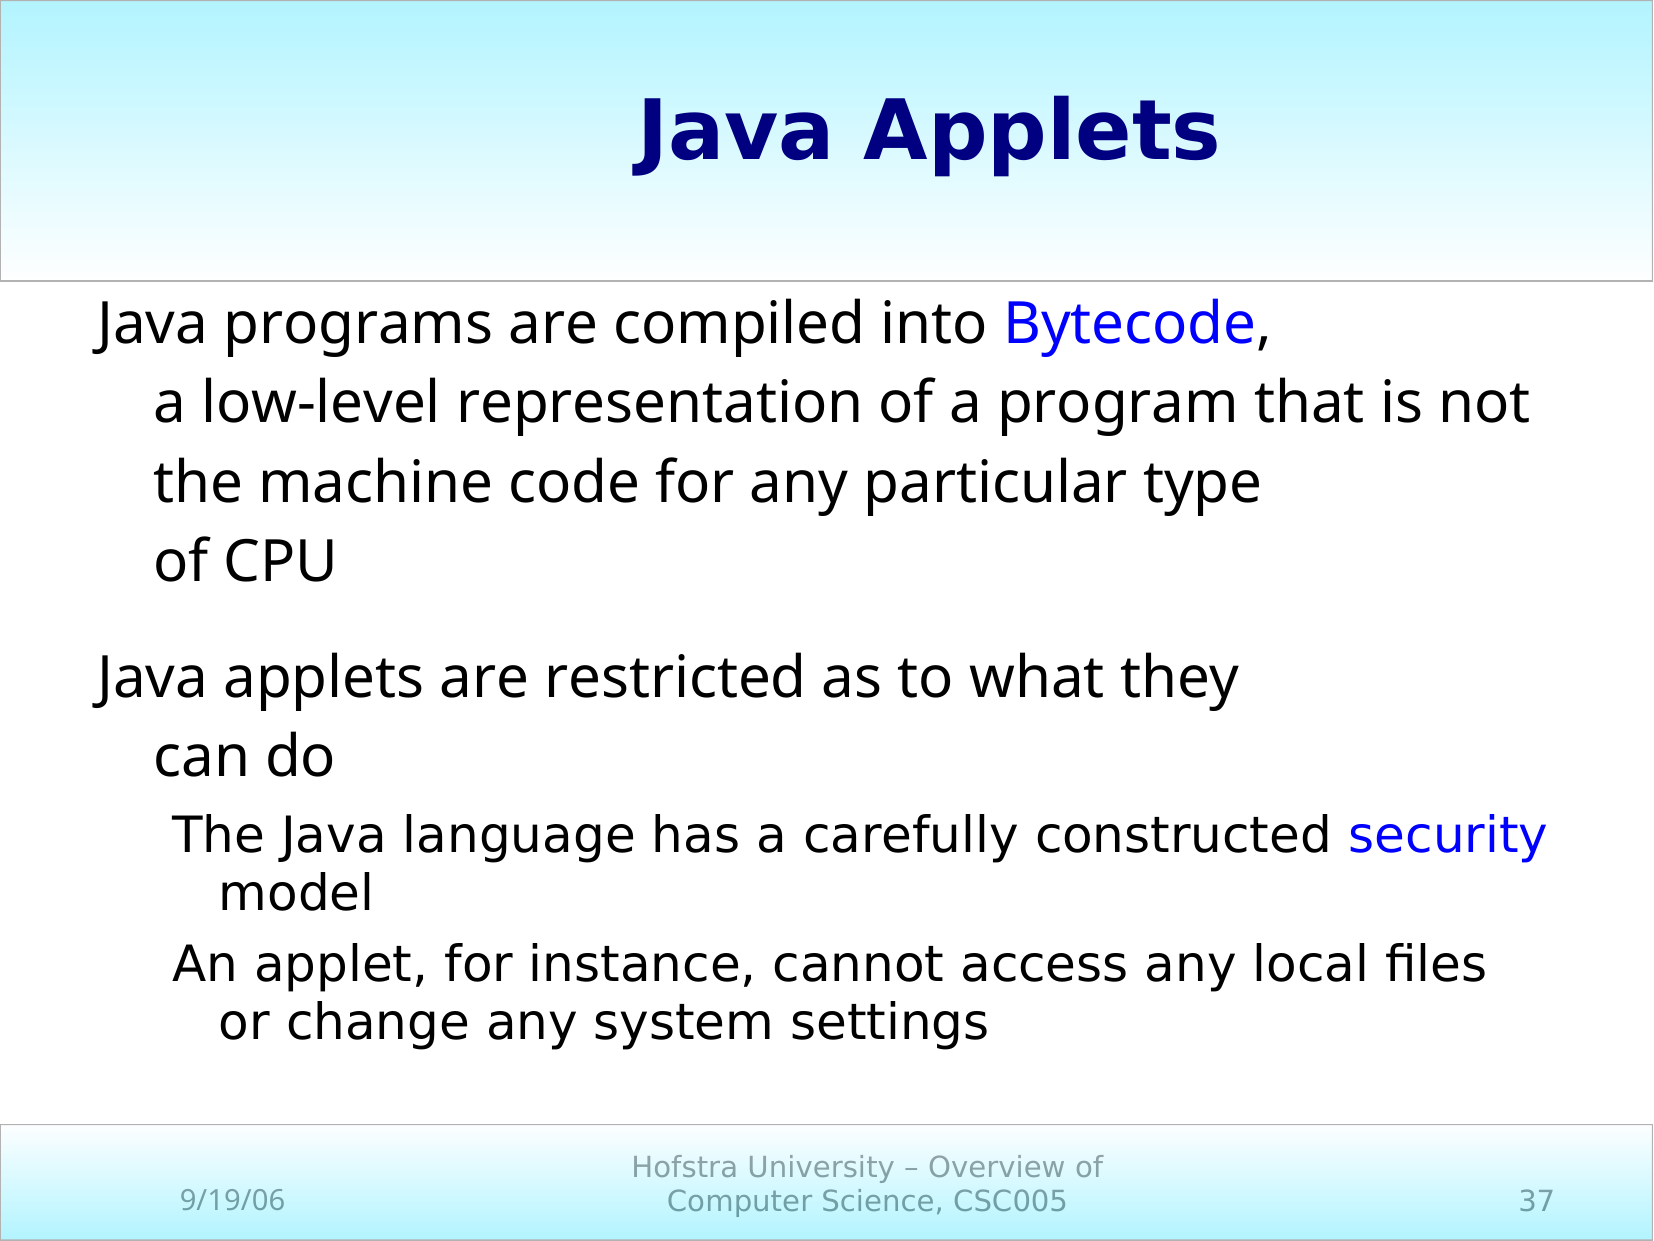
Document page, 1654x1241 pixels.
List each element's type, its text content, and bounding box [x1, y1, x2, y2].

list Java programs are compiled into Bytecode, a low-level representation of a program that is not the machine code for any particular type of CPU Java applets are restricted as to what they can do The Java language has a carefully constructed security model An applet, for instance, cannot access any local files or change any system settings [82, 273, 1571, 1241]
title Java Applets [247, 27, 1612, 235]
